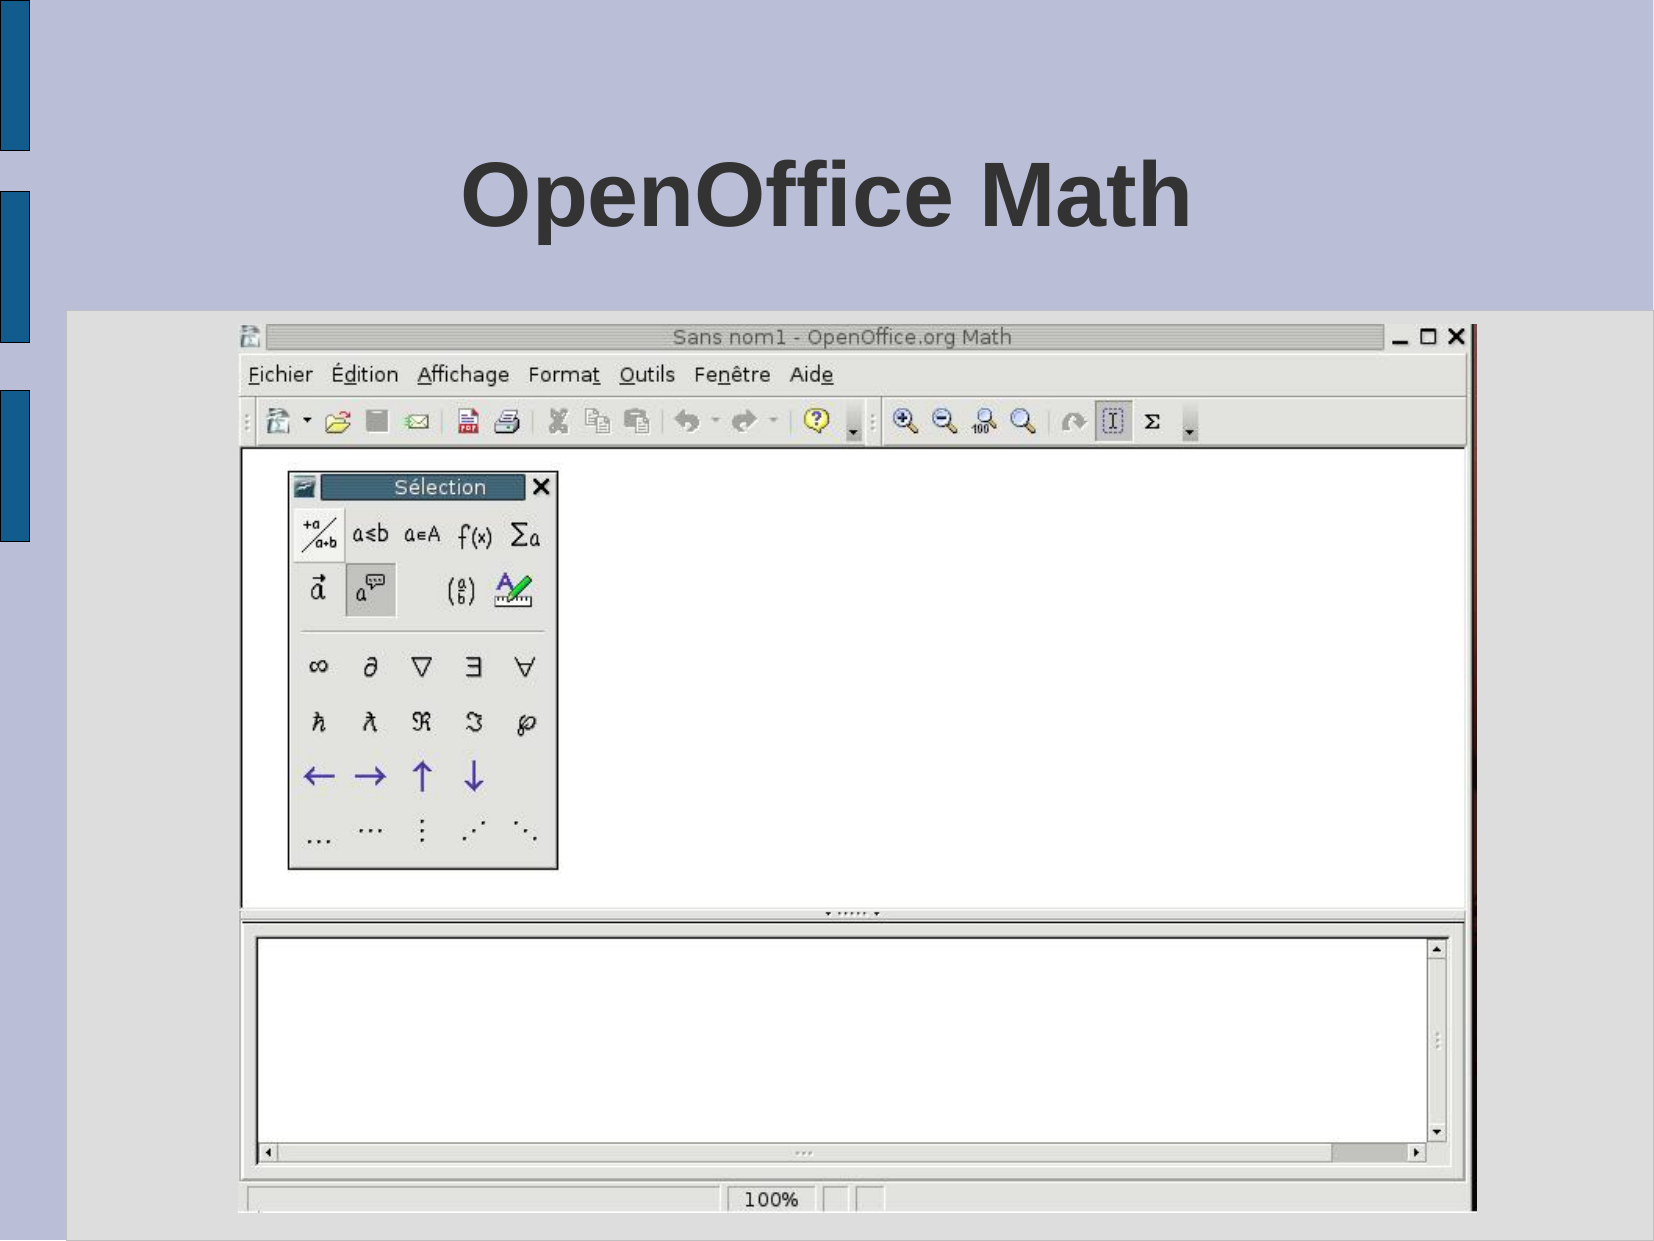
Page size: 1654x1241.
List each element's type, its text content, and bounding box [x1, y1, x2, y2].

title OpenOffice Math [121, 91, 1534, 299]
picture [238, 324, 1477, 1213]
